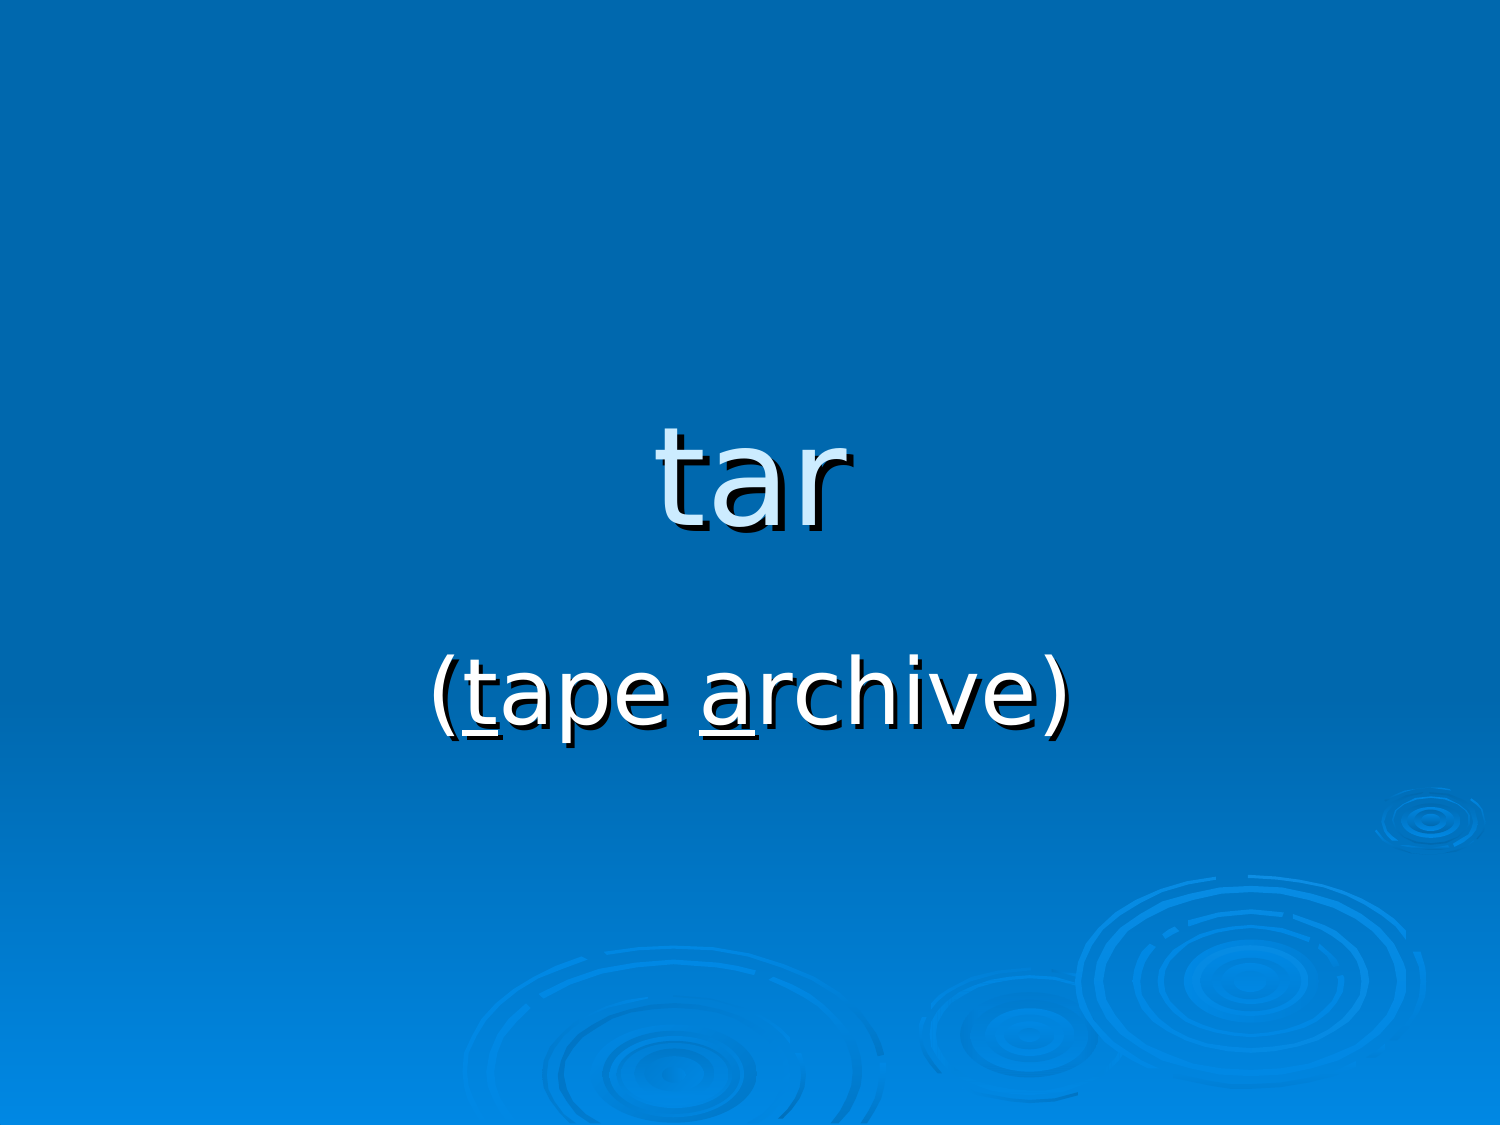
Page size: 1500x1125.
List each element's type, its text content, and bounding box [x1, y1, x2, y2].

subtitle (tape archive) [225, 637, 1276, 926]
title tar [112, 277, 1388, 563]
